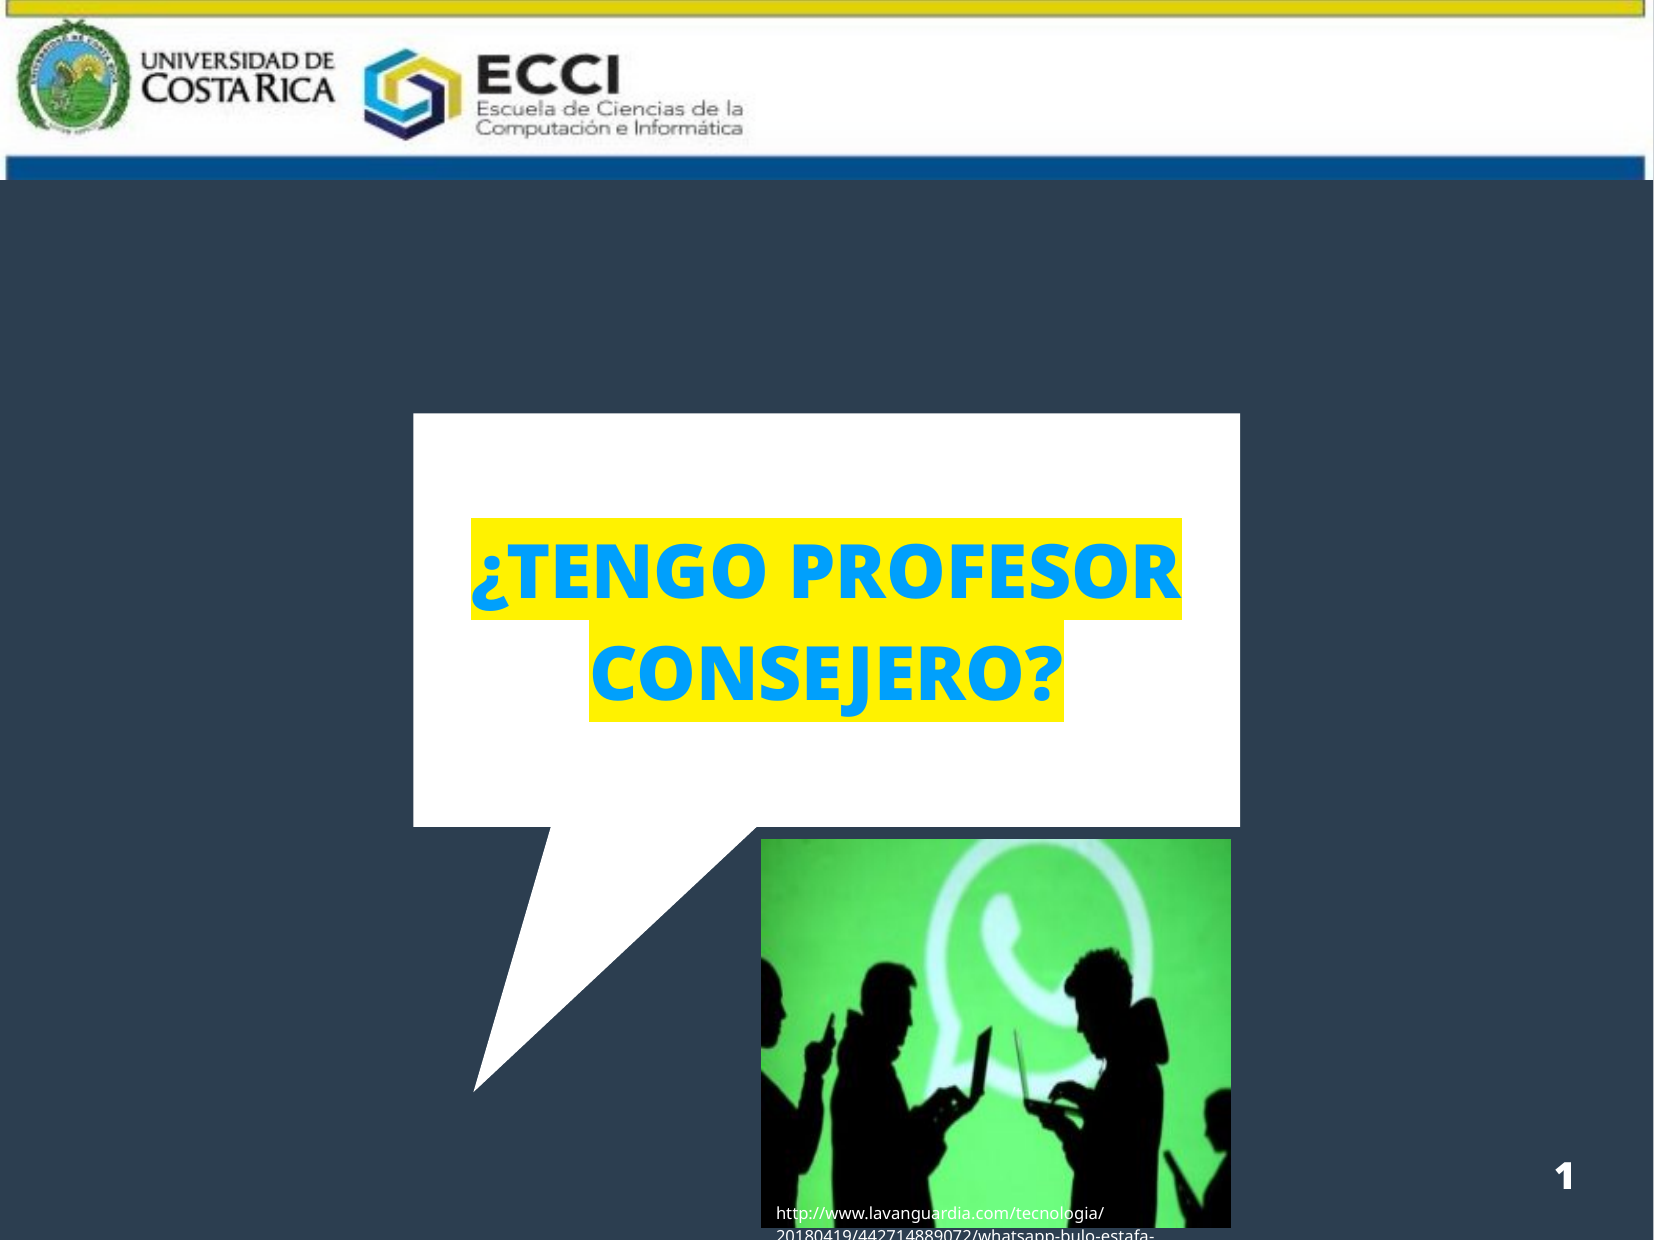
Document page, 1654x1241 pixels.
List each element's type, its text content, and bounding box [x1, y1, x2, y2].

text_box http://www.lavanguardia.com/tecnologia/20180419/442714889072/whatsapp-bulo-estafa-whatsapp-gold-video-pirata.html [761, 1194, 1231, 1241]
title ¿TENGO PROFESOR CONSEJERO? [442, 442, 1211, 798]
picture [0, 0, 1654, 181]
picture [761, 839, 1231, 1194]
